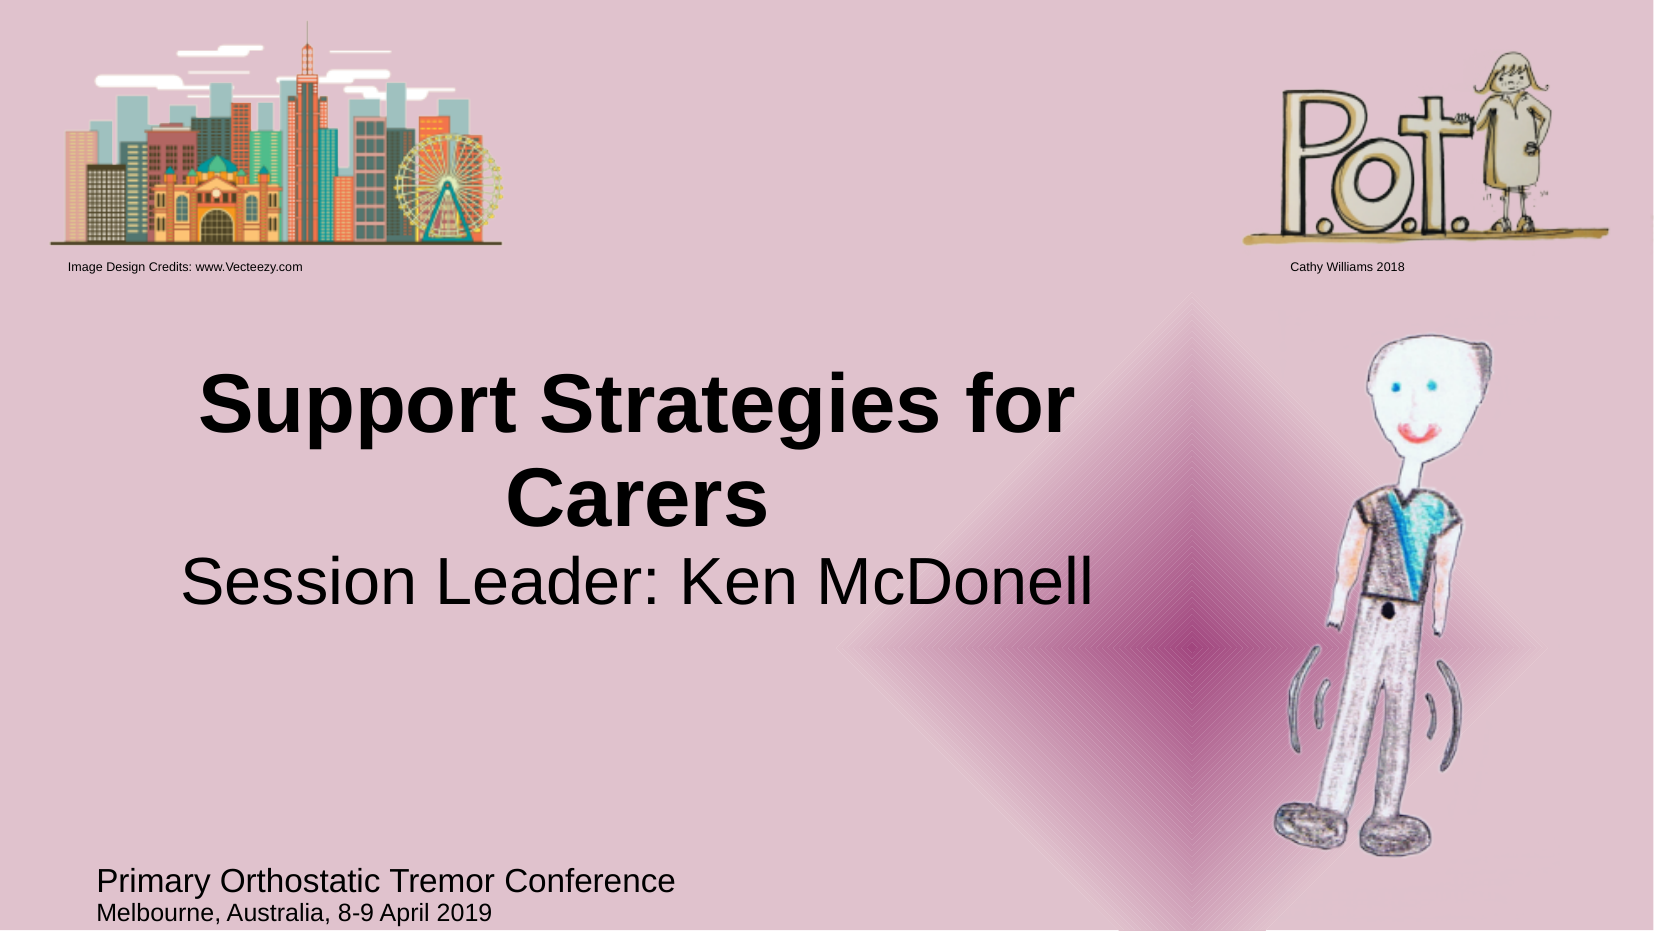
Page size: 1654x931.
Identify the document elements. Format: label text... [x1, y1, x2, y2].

picture [1204, 0, 1654, 922]
title Support Strategies for Carers Session Leader: Ken McDonell [70, 357, 1205, 619]
picture [41, 14, 514, 254]
